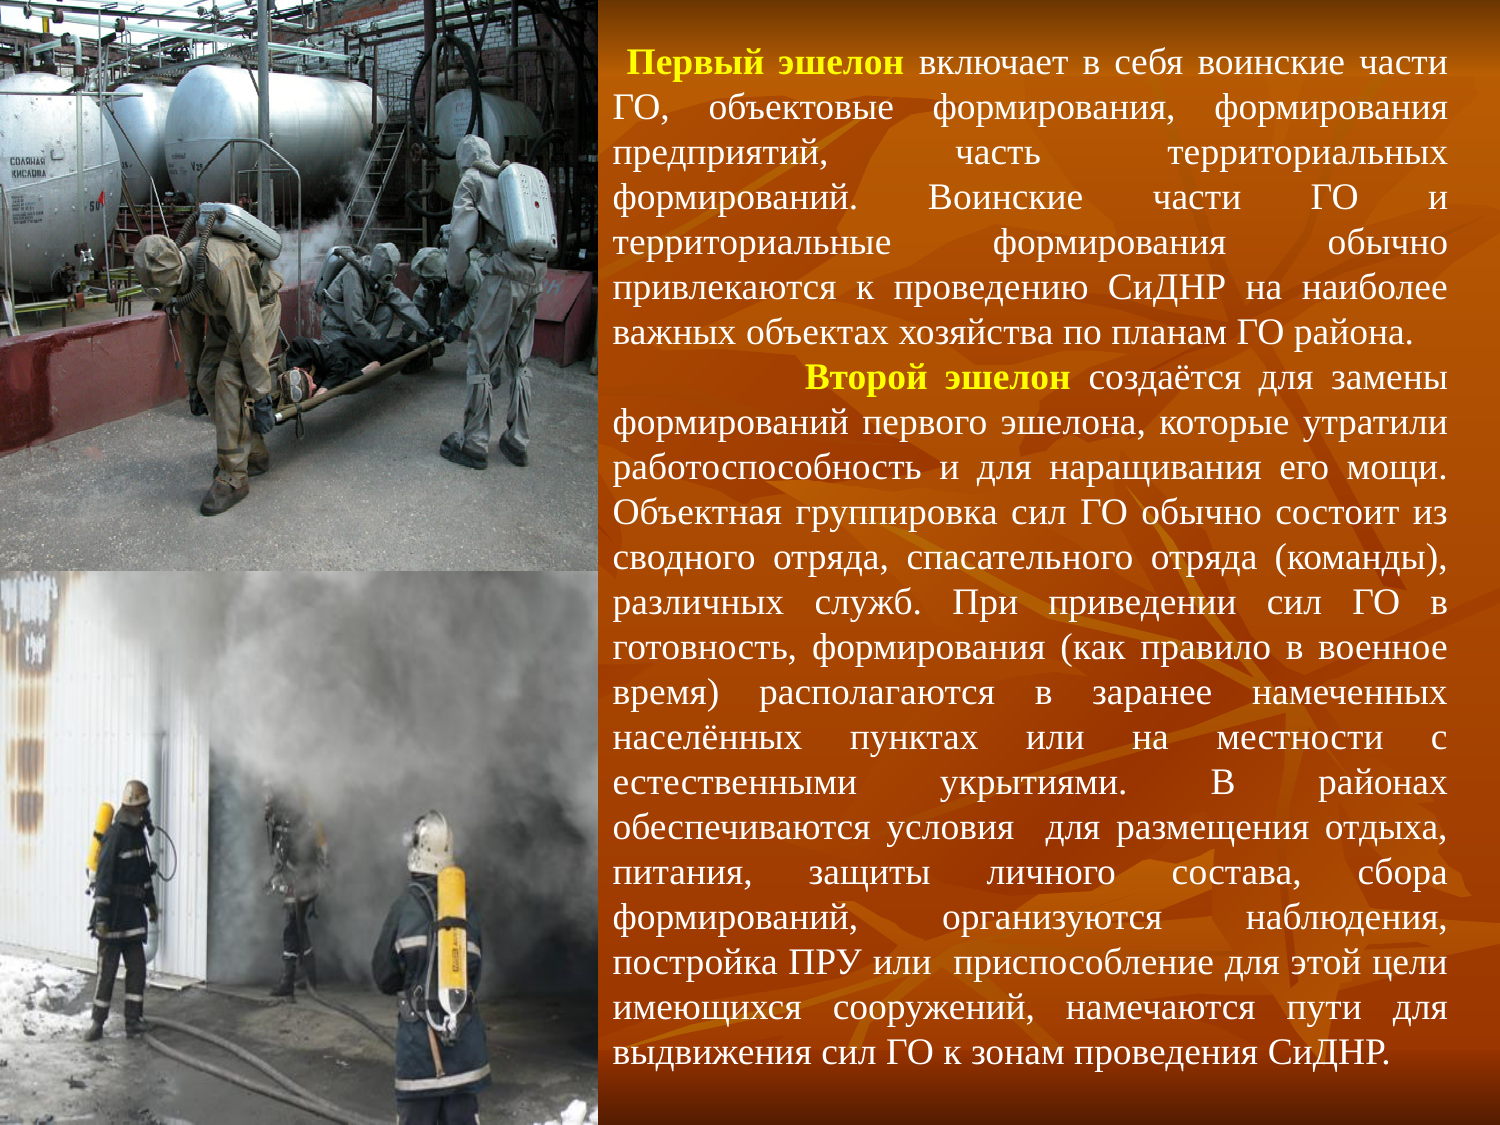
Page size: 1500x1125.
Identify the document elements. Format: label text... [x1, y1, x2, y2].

picture [0, 0, 598, 1125]
text_box Первый эшелон включает в себя воинские части ГО, объектовые формирования, формирования предприятий, часть территориальных формирований. Воинские части ГО и территориальные формирования обычно привлекаются к проведению СиДНР на наиболее важных объектах хозяйства по планам ГО района. Второй эшелон создаётся для замены формирований первого эшелона, которые утратили работоспособность и для наращивания его мощи. Объектная группировка сил ГО обычно состоит из сводного отряда, спасательного отряда (команды), различных служб. При приведении сил ГО в готовность, формирования (как правило в военное время) располагаются в заранее намеченных населённых пунктах или на местности с естественными укрытиями. В районах обеспечиваются условия для размещения отдыха, питания, защиты личного состава, сбора формирований, организуются наблюдения, постройка ПРУ или приспособление для этой цели имеющихся сооружений, намечаются пути для выдвижения сил ГО к зонам проведения СиДНР. [598, 29, 1465, 1125]
